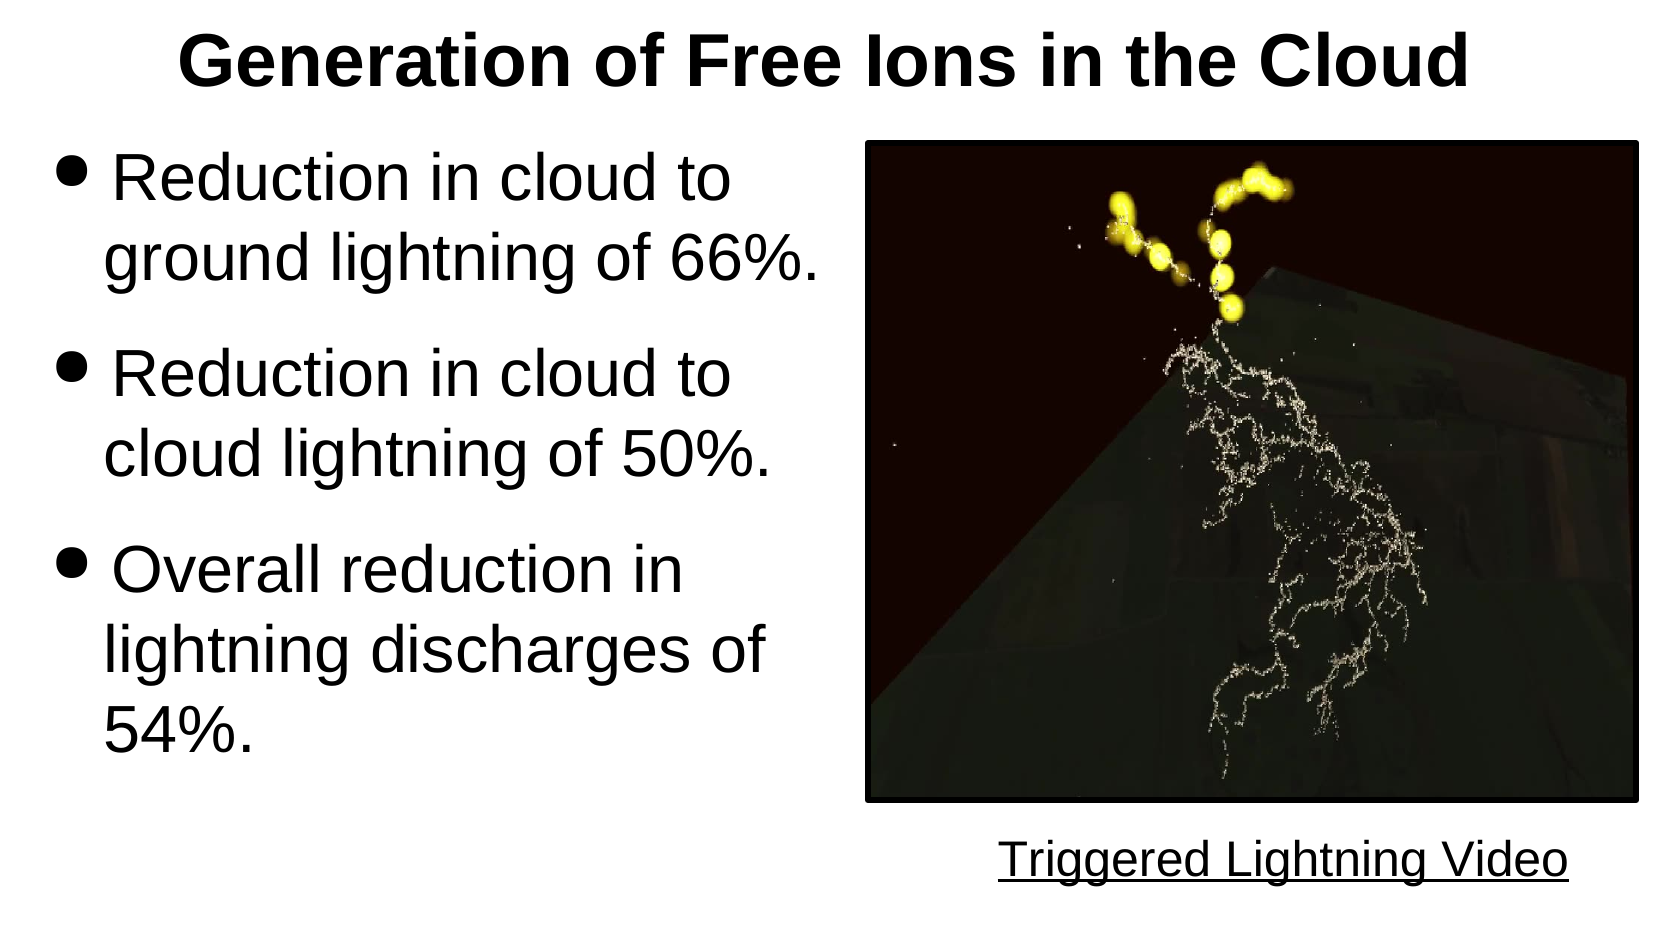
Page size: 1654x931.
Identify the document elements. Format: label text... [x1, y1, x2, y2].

text_box Reduction in cloud to ground lightning of 66%. Reduction in cloud to cloud lightning of 50%. Overall reduction in lightning discharges of 54%. [4, 126, 869, 773]
picture [870, 146, 1634, 798]
text_box Triggered Lightning Video [975, 825, 1592, 908]
title Generation of Free Ions in the Cloud [0, 5, 1654, 107]
